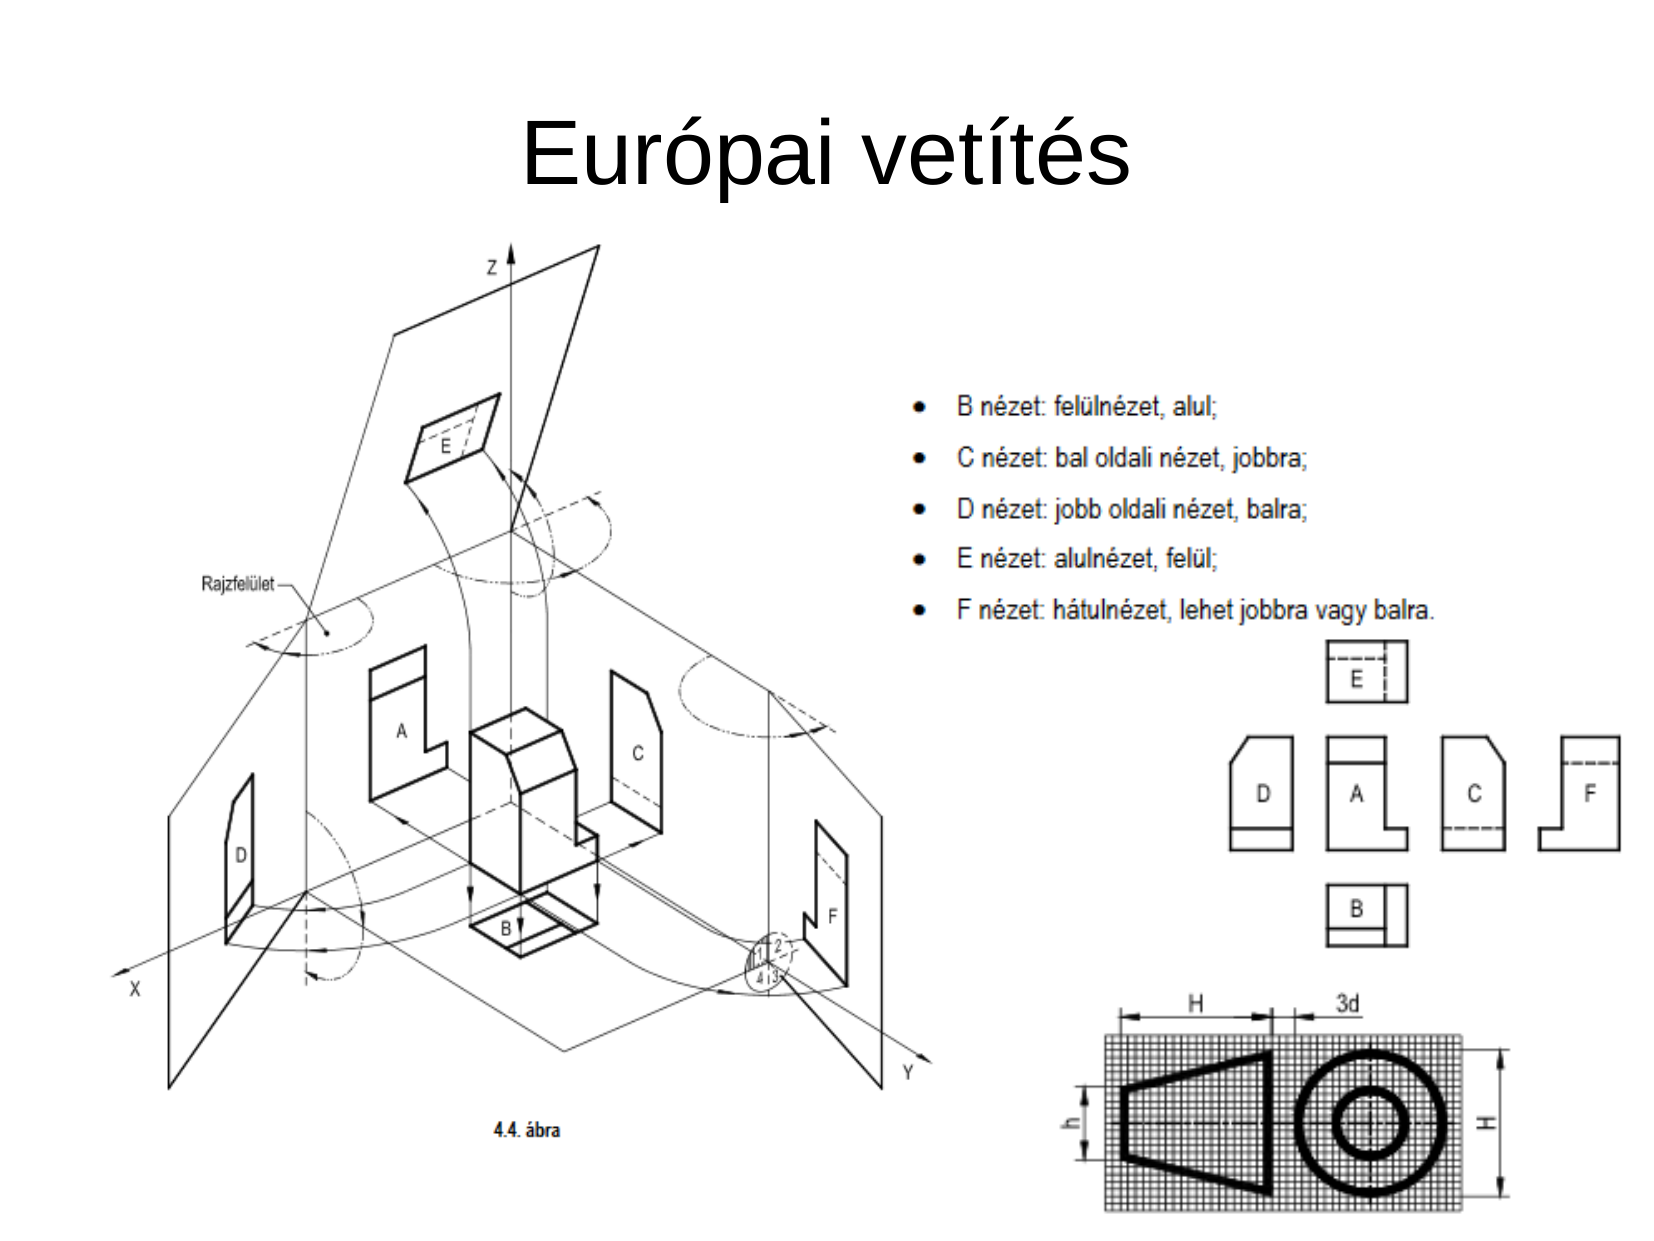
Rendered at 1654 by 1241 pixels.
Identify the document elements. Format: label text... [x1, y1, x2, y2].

picture [1047, 980, 1524, 1229]
picture [35, 231, 1642, 1146]
title Európai vetítés [82, 49, 1571, 257]
